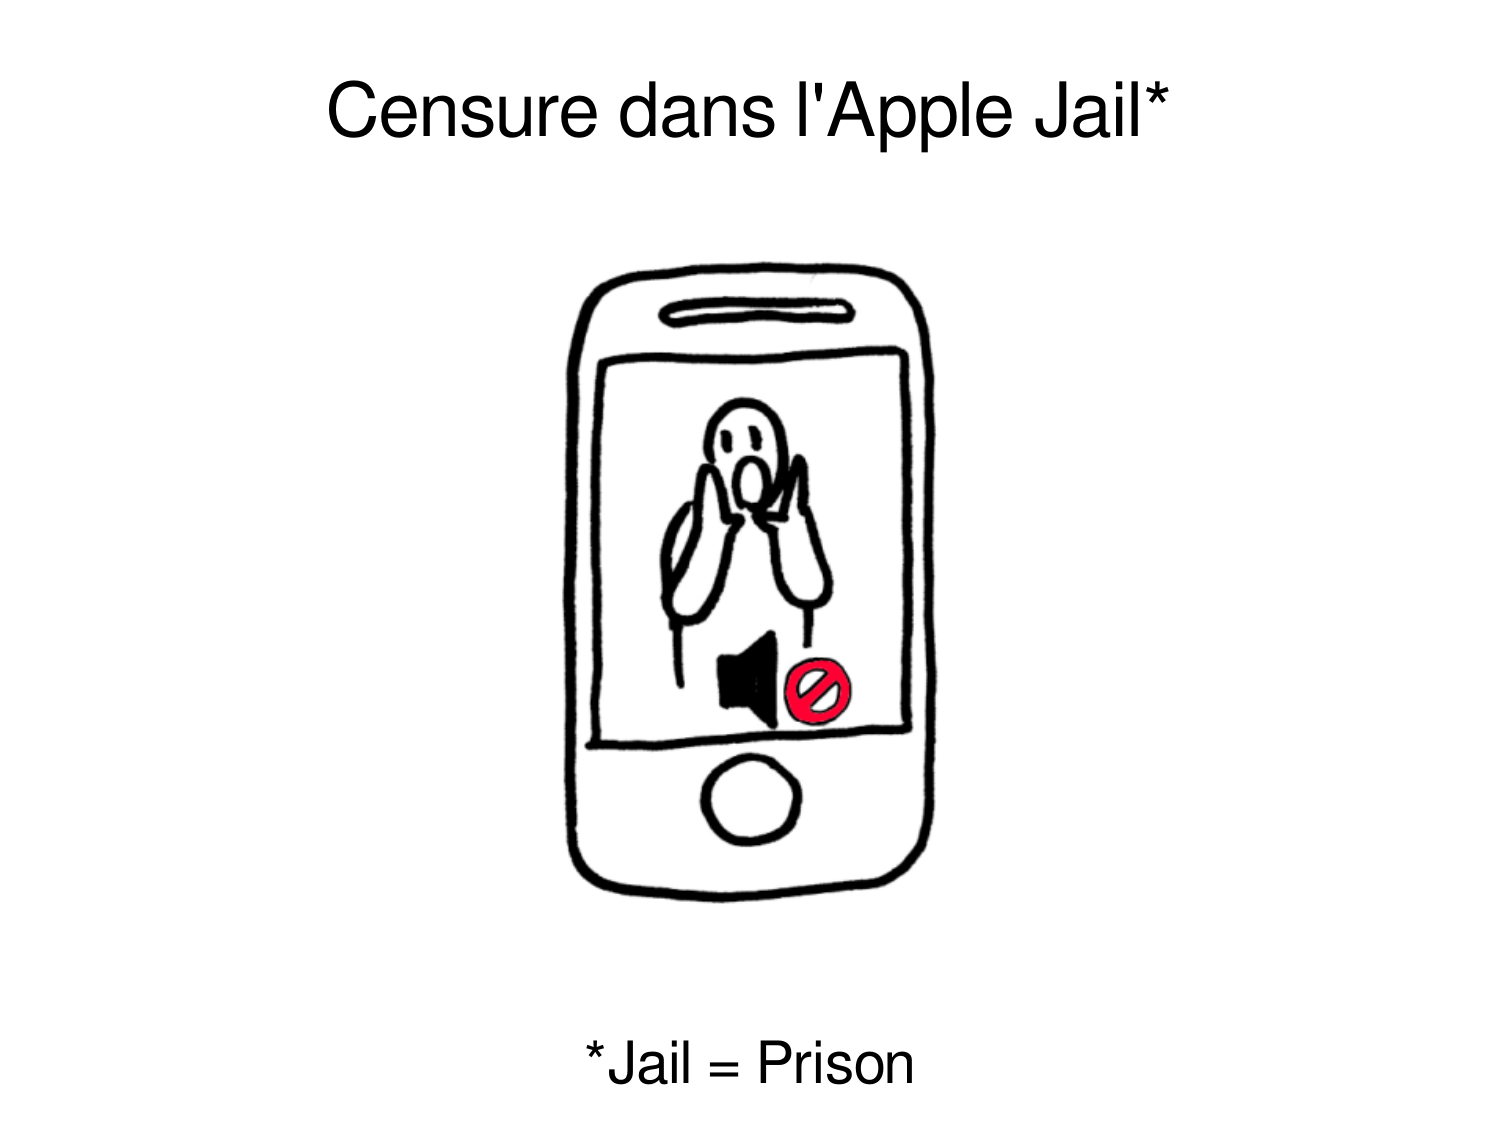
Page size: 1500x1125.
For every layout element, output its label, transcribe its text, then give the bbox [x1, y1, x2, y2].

text_box Censure dans l'Apple Jail* [82, 60, 1418, 158]
picture [550, 248, 950, 916]
text_box *Jail = Prison [57, 963, 1443, 1111]
